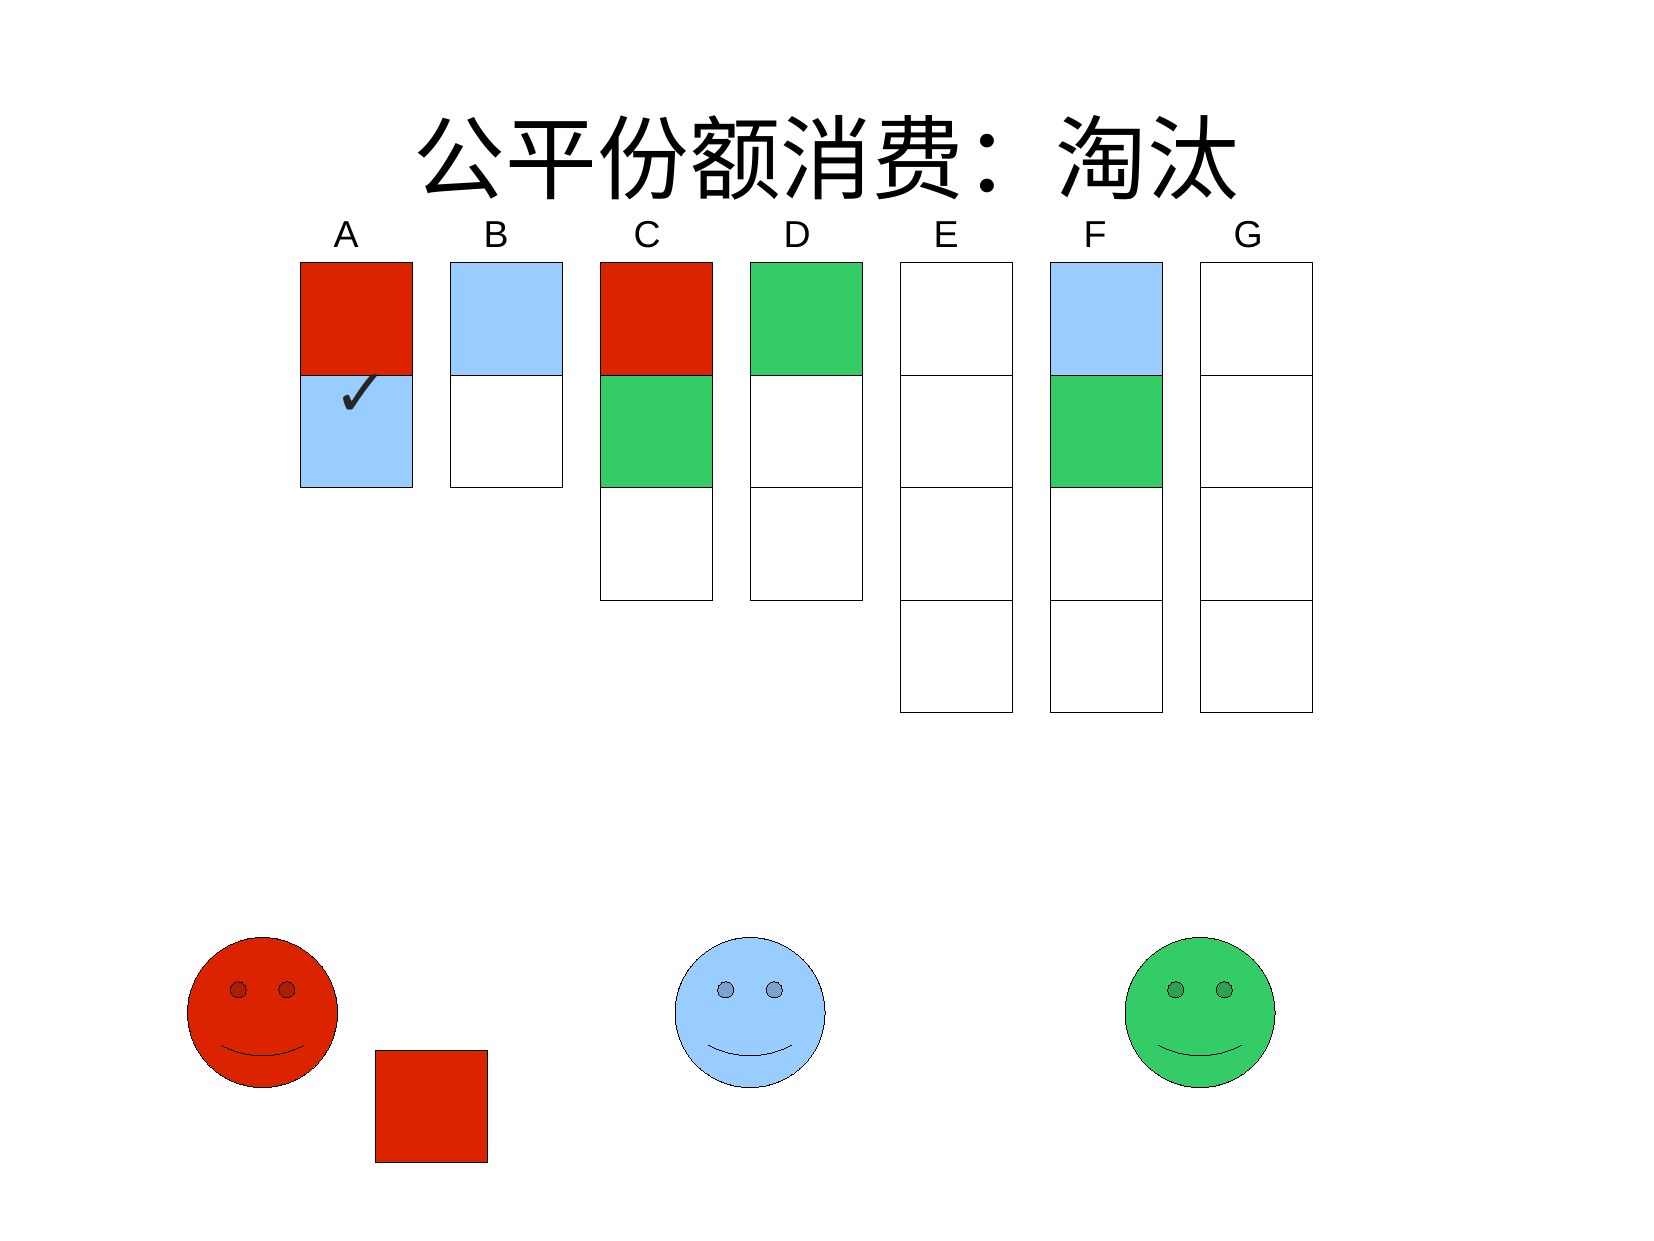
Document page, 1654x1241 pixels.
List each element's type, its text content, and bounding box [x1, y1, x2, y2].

text_box [750, 262, 863, 601]
text_box [1200, 262, 1313, 713]
text_box D [768, 205, 826, 263]
text_box [300, 262, 413, 488]
text_box [600, 262, 713, 601]
text_box ✓ [318, 337, 413, 431]
text_box [375, 1050, 488, 1163]
text_box C [618, 205, 675, 263]
title 公平份额消费：淘汰 [82, 49, 1571, 257]
text_box E [918, 206, 975, 264]
text_box [450, 262, 563, 488]
text_box [675, 937, 826, 1088]
text_box [1125, 937, 1276, 1088]
text_box F [1068, 206, 1126, 264]
text_box G [1218, 205, 1276, 263]
text_box [900, 262, 1013, 713]
text_box A [318, 206, 376, 264]
text_box [187, 937, 338, 1088]
text_box B [468, 206, 526, 264]
text_box [1050, 262, 1163, 713]
